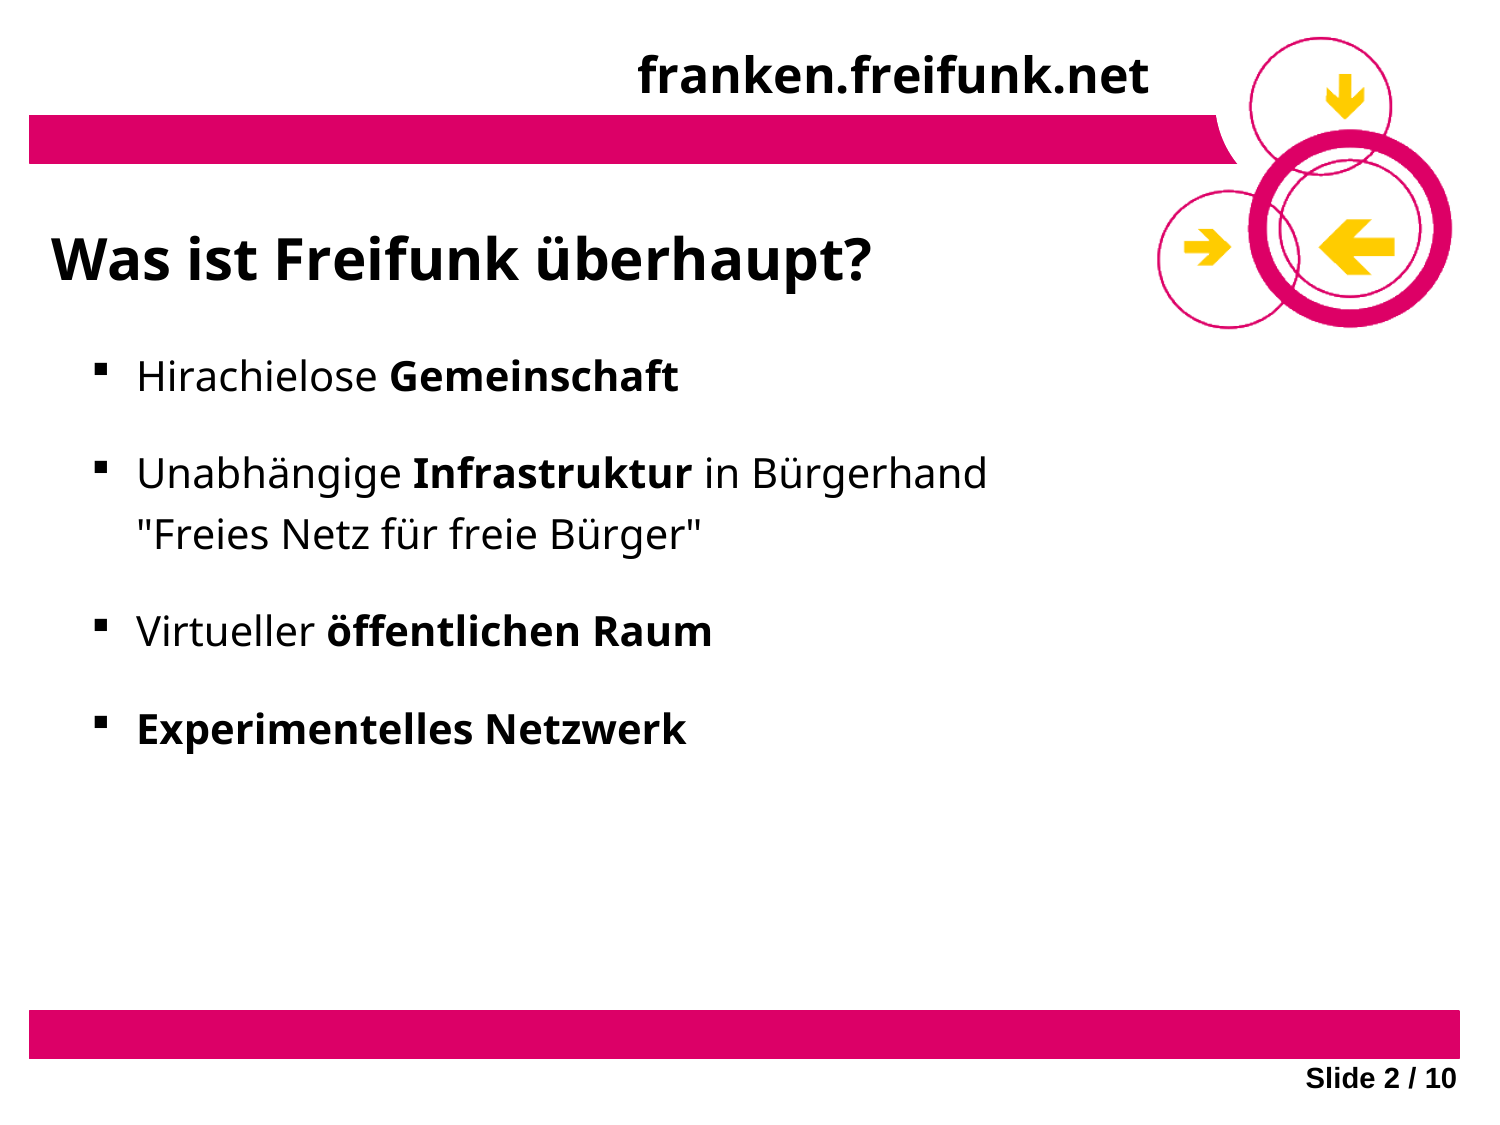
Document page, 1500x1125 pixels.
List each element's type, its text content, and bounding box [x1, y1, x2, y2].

picture [1150, 32, 1461, 332]
text_box Hirachielose Gemeinschaft Unabhängige Infrastruktur in Bürgerhand "Freies Netz für freie Bürger" Virtueller öffentlichen Raum Experimentelles Netzwerk [61, 342, 1418, 1029]
text_box Was ist Freifunk überhaupt? [51, 212, 1123, 289]
